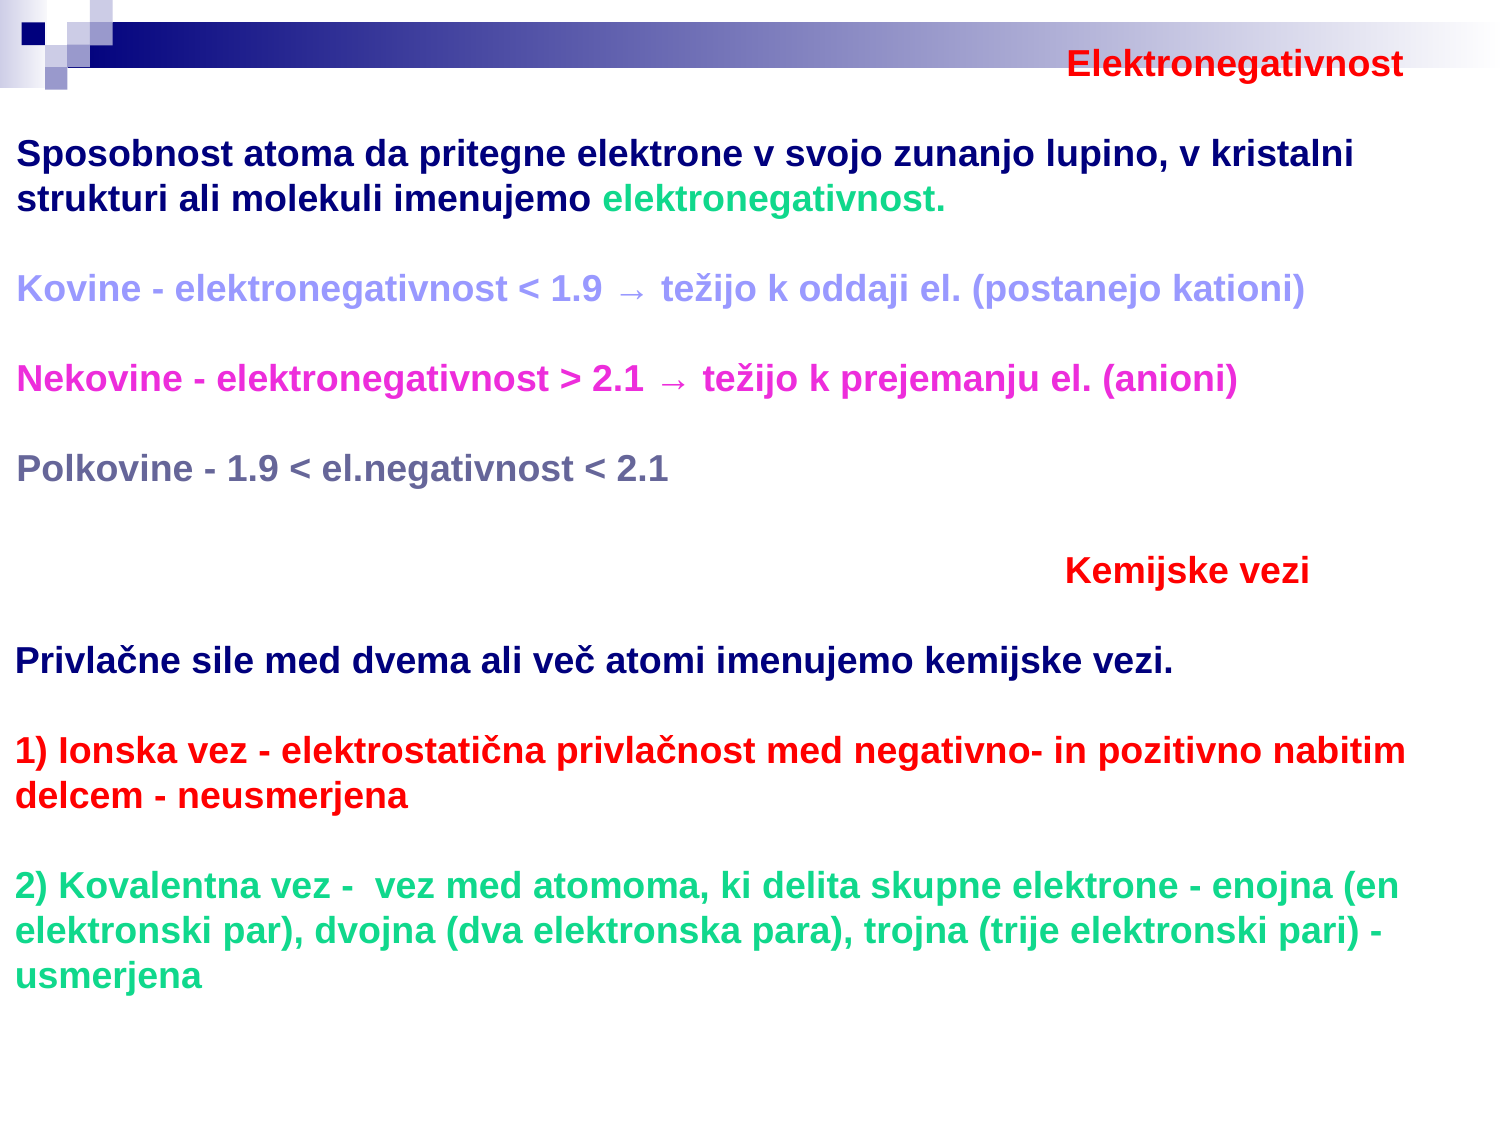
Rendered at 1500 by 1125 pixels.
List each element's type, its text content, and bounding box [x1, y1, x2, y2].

text_box Elektronegativnost Sposobnost atoma da pritegne elektrone v svojo zunanjo lupino, v kristalni strukturi ali molekuli imenujemo elektronegativnost. Kovine - elektronegativnost < 1.9 → težijo k oddaji el. (postanejo kationi) Nekovine - elektronegativnost > 2.1 → težijo k prejemanju el. (anioni) Polkovine - 1.9 < el.negativnost < 2.1 [1, 30, 1500, 497]
text_box Kemijske vezi Privlačne sile med dvema ali več atomi imenujemo kemijske vezi. 1) Ionska vez - elektrostatična privlačnost med negativno- in pozitivno nabitim delcem - neusmerjena 2) Kovalentna vez - vez med atomoma, ki delita skupne elektrone - enojna (en elektronski par), dvojna (dva elektronska para), trojna (trije elektronski pari) - usmerjena [0, 538, 1500, 1005]
